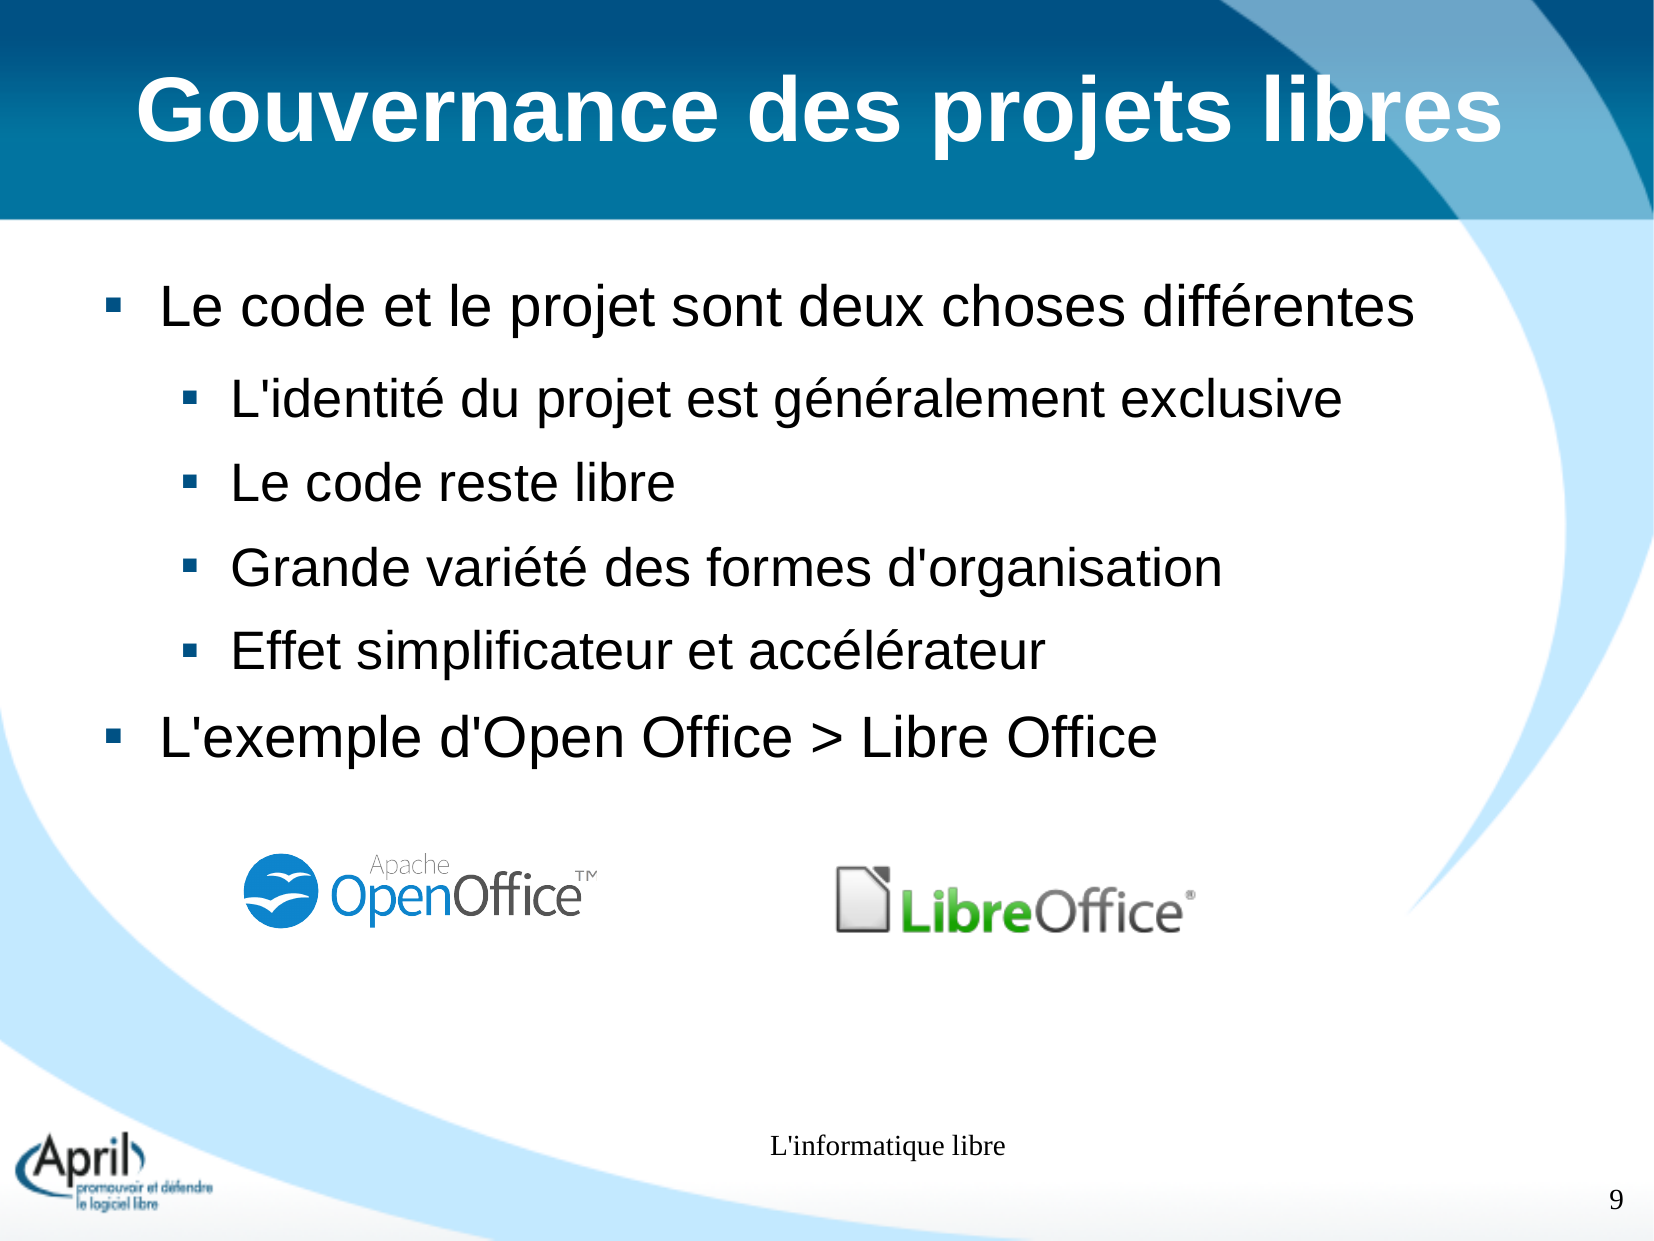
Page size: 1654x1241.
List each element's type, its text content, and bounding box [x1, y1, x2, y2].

list Le code et le projet sont deux choses différentes L'identité du projet est généralement exclusive Le code reste libre Grande variété des formes d'organisation Effet simplificateur et accélérateur L'exemple d'Open Office > Libre Office [88, 274, 1577, 1093]
title Gouvernance des projets libres [76, 5, 1565, 213]
picture [0, 0, 1654, 1241]
